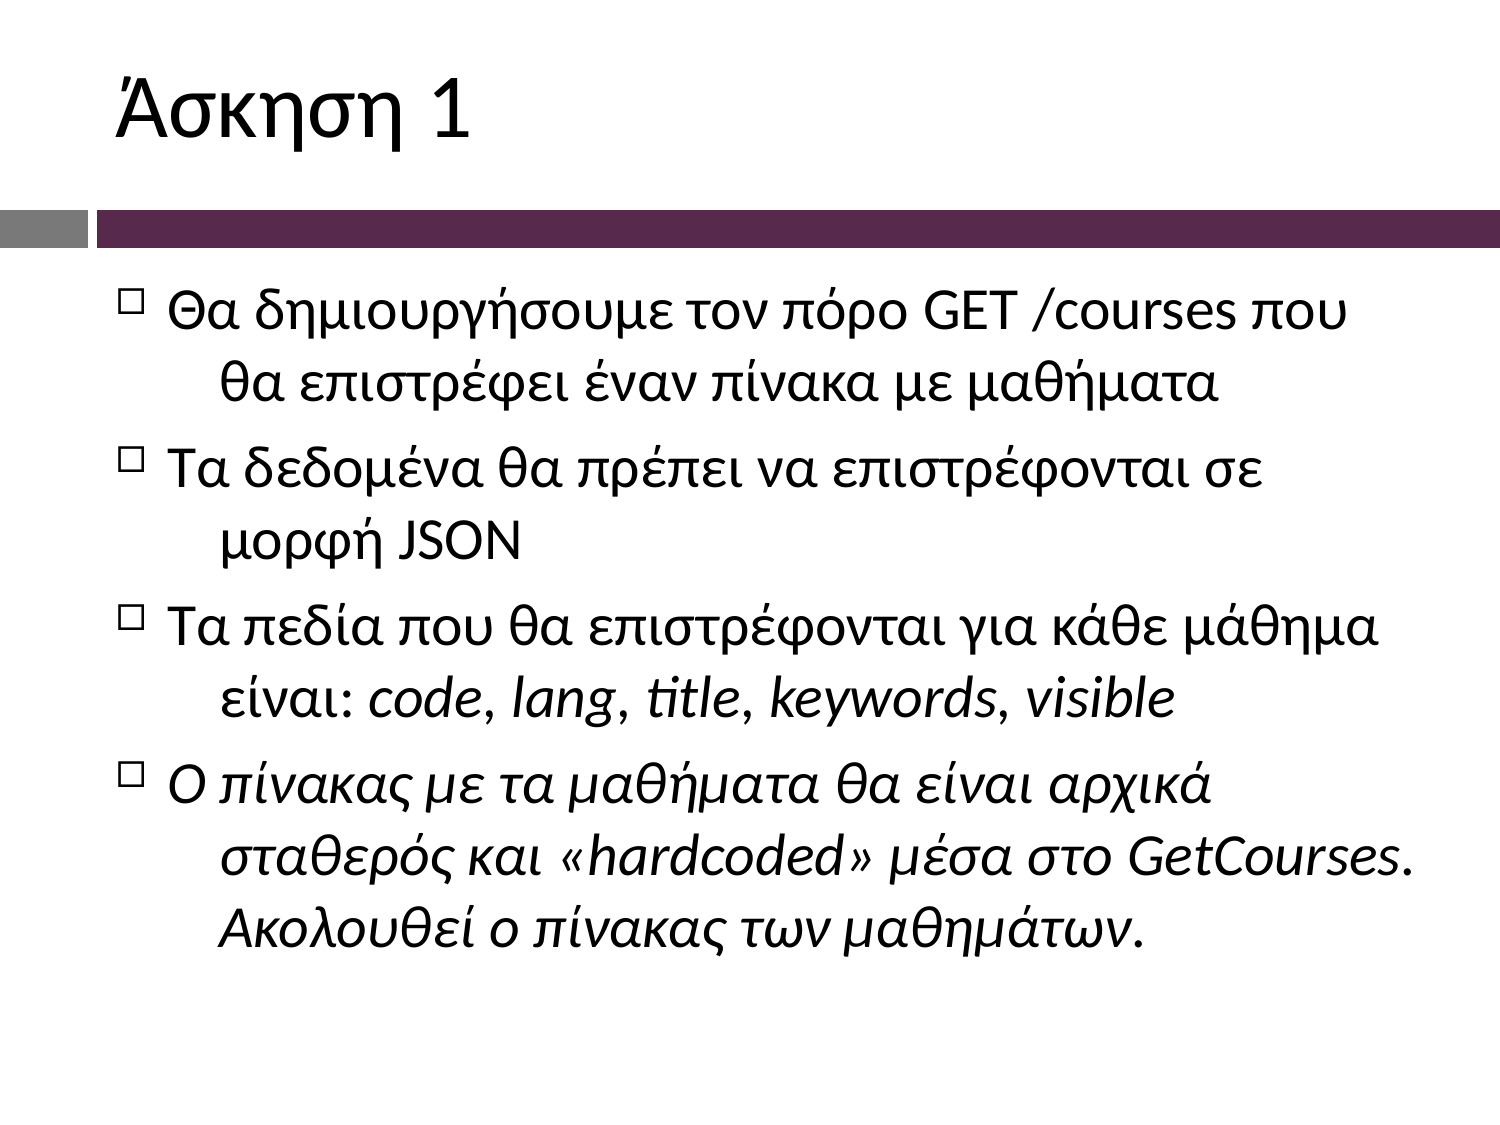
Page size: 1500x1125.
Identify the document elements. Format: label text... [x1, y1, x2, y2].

title Άσκηση 1 [100, 19, 1438, 182]
list Θα δημιουργήσουμε τον πόρο GET /courses που θα επιστρέφει έναν πίνακα με μαθήματα Τα δεδομένα θα πρέπει να επιστρέφονται σε μορφή JSON Τα πεδία που θα επιστρέφονται για κάθε μάθημα είναι: code, lang, title, keywords, visible Ο πίνακας με τα μαθήματα θα είναι αρχικά σταθερός και «hardcoded» μέσα στο GetCourses. Ακολουθεί ο πίνακας των μαθημάτων. [100, 262, 1438, 1000]
